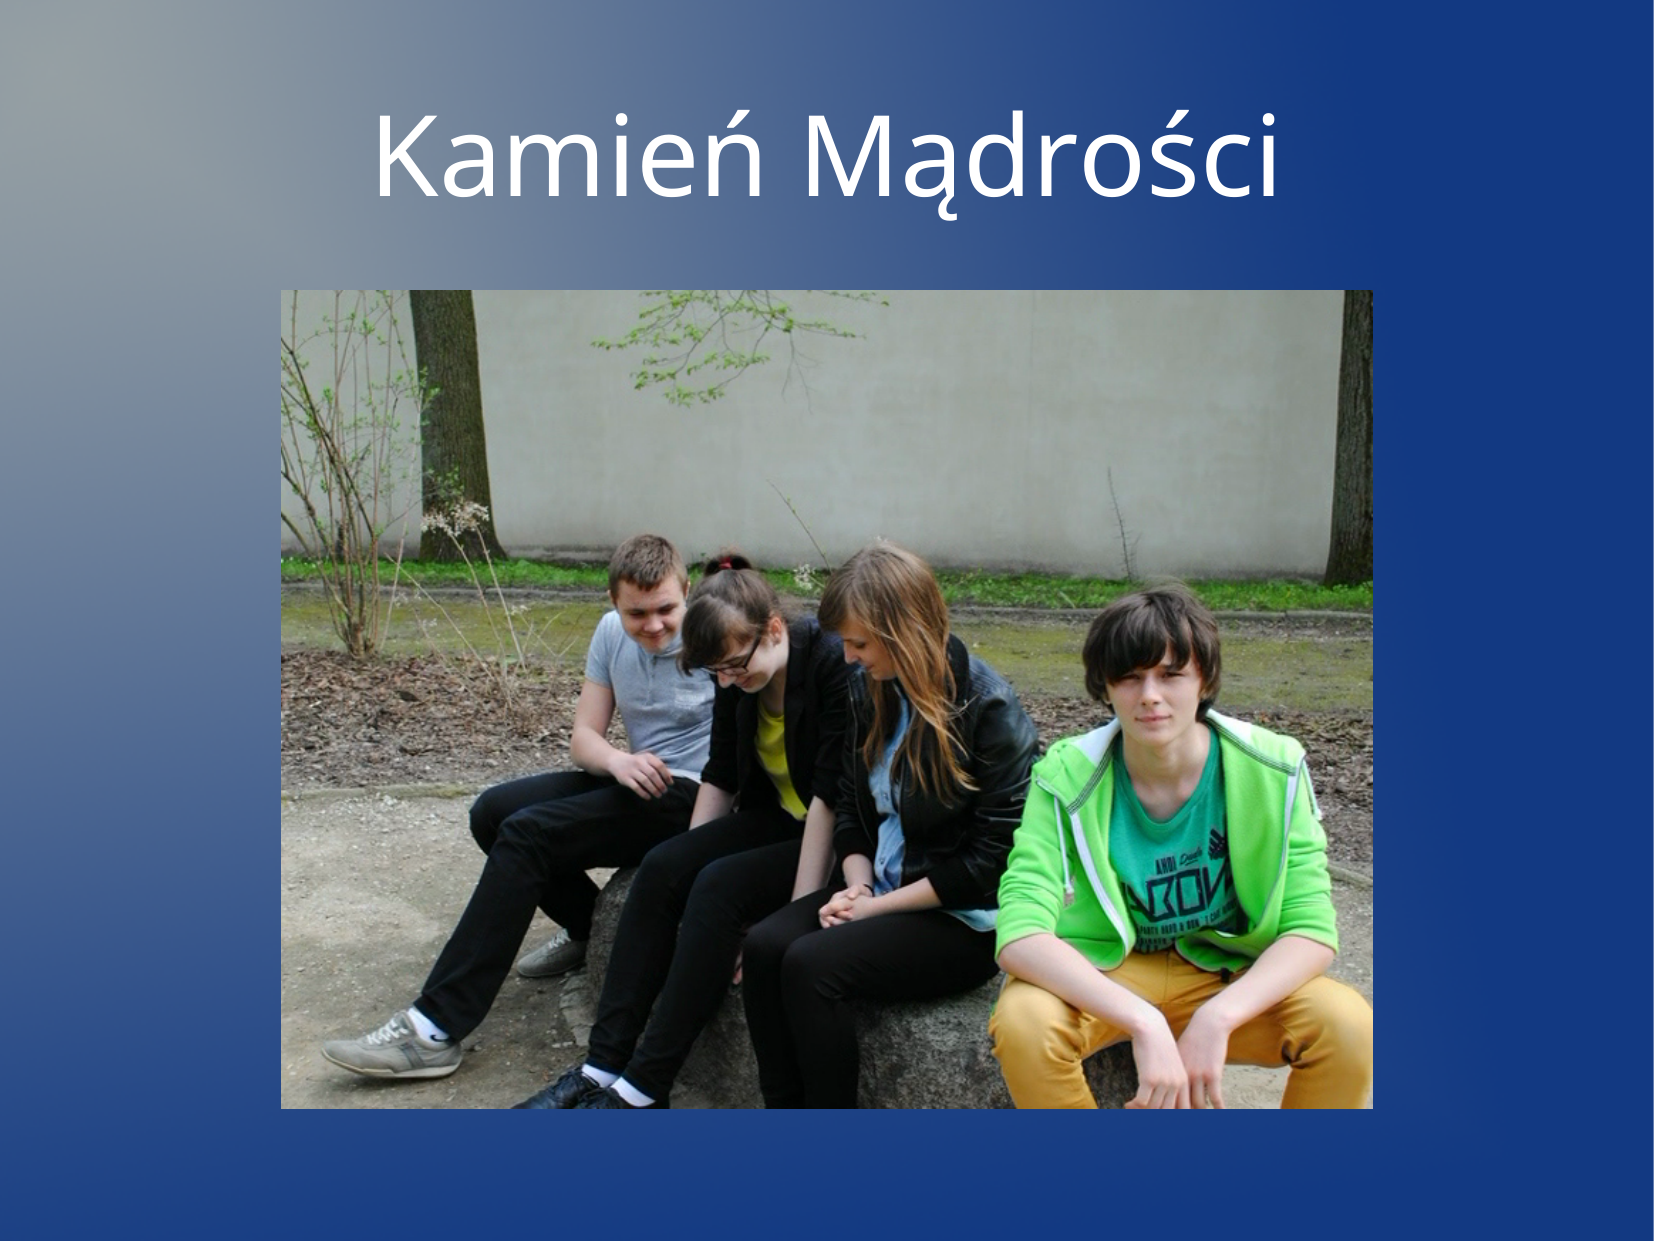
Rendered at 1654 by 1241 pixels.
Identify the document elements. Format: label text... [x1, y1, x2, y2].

title Kamień Mądrości [82, 49, 1571, 257]
picture [0, 0, 1654, 1241]
